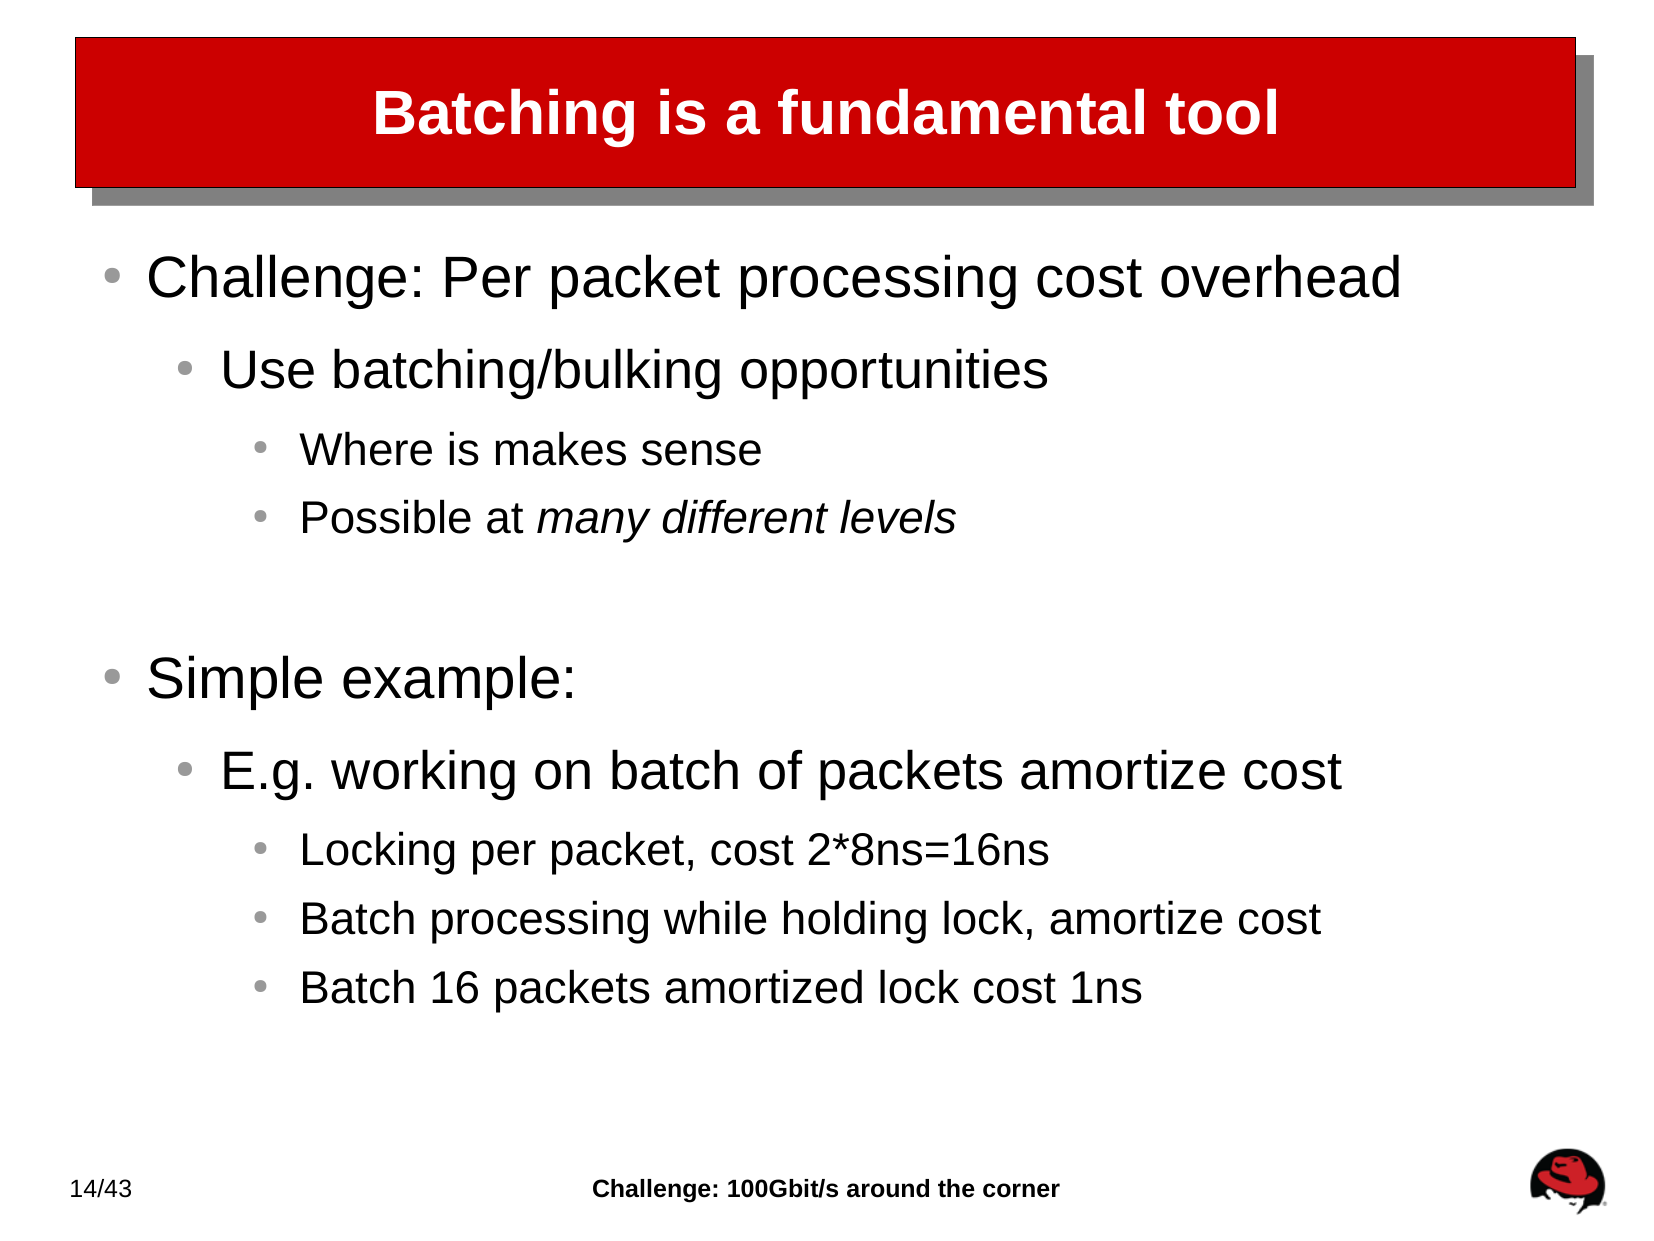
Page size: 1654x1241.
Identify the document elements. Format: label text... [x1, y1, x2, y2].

picture [1529, 1146, 1613, 1224]
title Batching is a fundamental tool [82, 37, 1571, 188]
list Challenge: Per packet processing cost overhead Use batching/bulking opportunities Where is makes sense Possible at many different levels Simple example: E.g. working on batch of packets amortize cost Locking per packet, cost 2*8ns=16ns Batch processing while holding lock, amortize cost Batch 16 packets amortized lock cost 1ns [86, 244, 1576, 1039]
